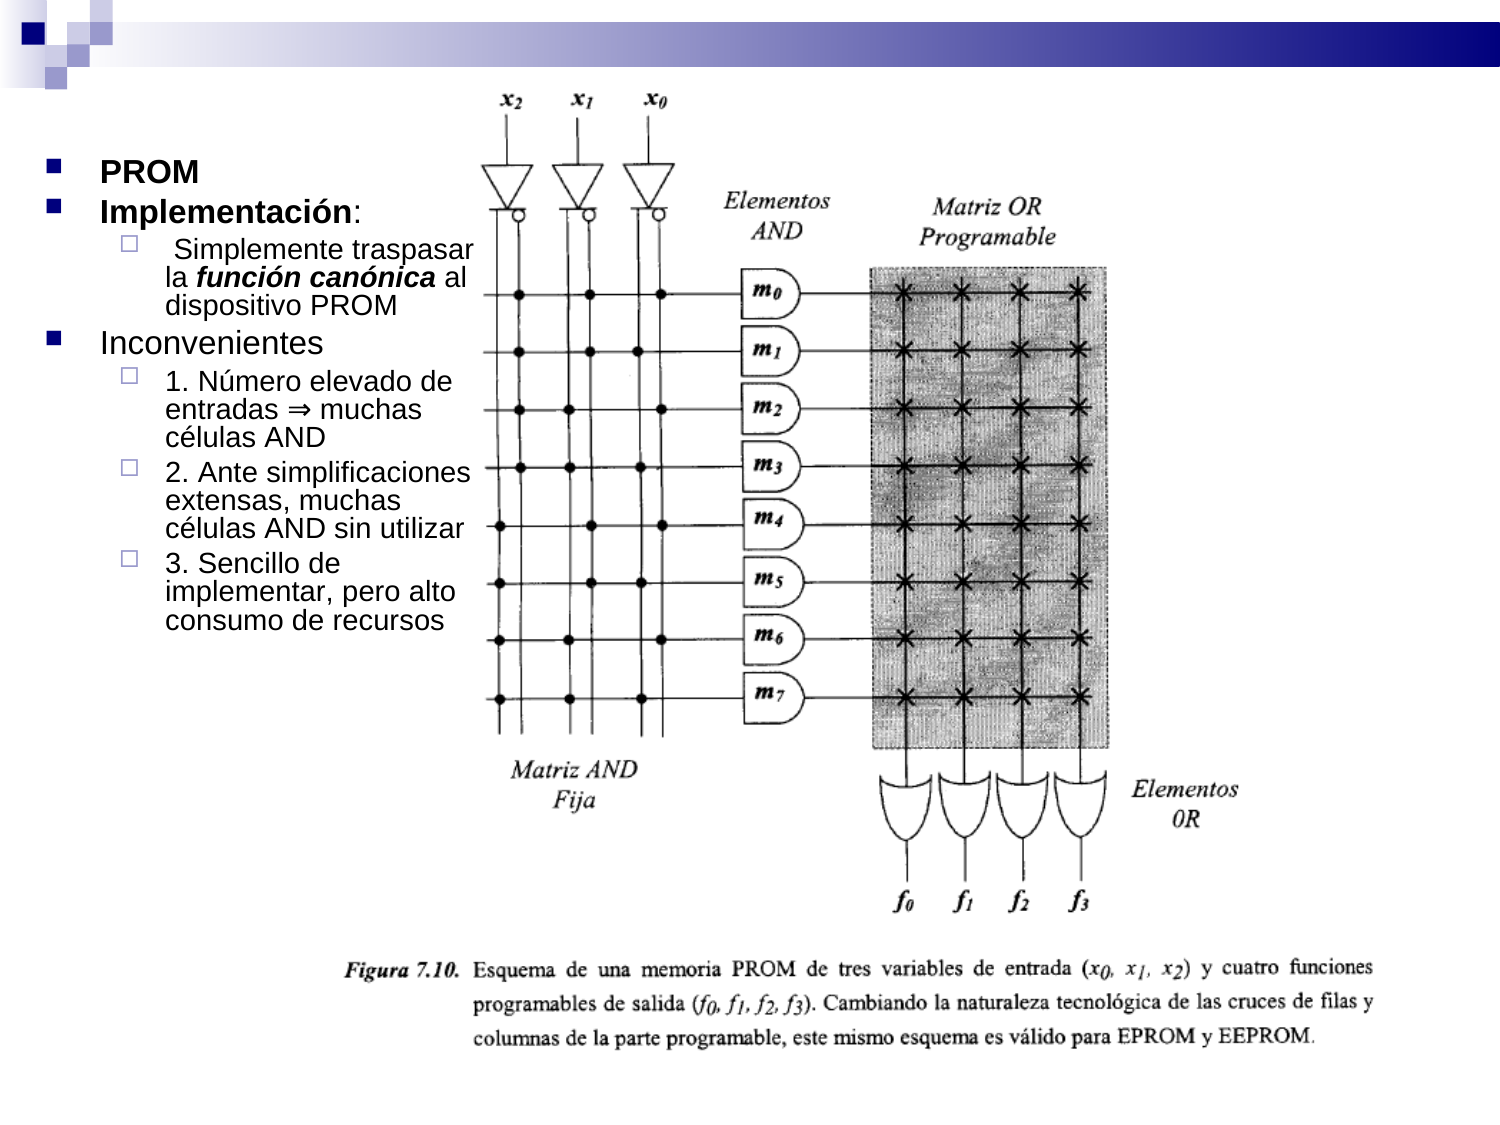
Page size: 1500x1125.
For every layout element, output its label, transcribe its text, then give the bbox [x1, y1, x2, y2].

list PROM Implementación: Simplemente traspasar la función canónica al dispositivo PROM Inconvenientes 1. Número elevado de entradas ⇒ muchas células AND 2. Ante simplificaciones extensas, muchas células AND sin utilizar 3. Sencillo de implementar, pero alto consumo de recursos [29, 101, 497, 681]
picture [312, 78, 1389, 1082]
